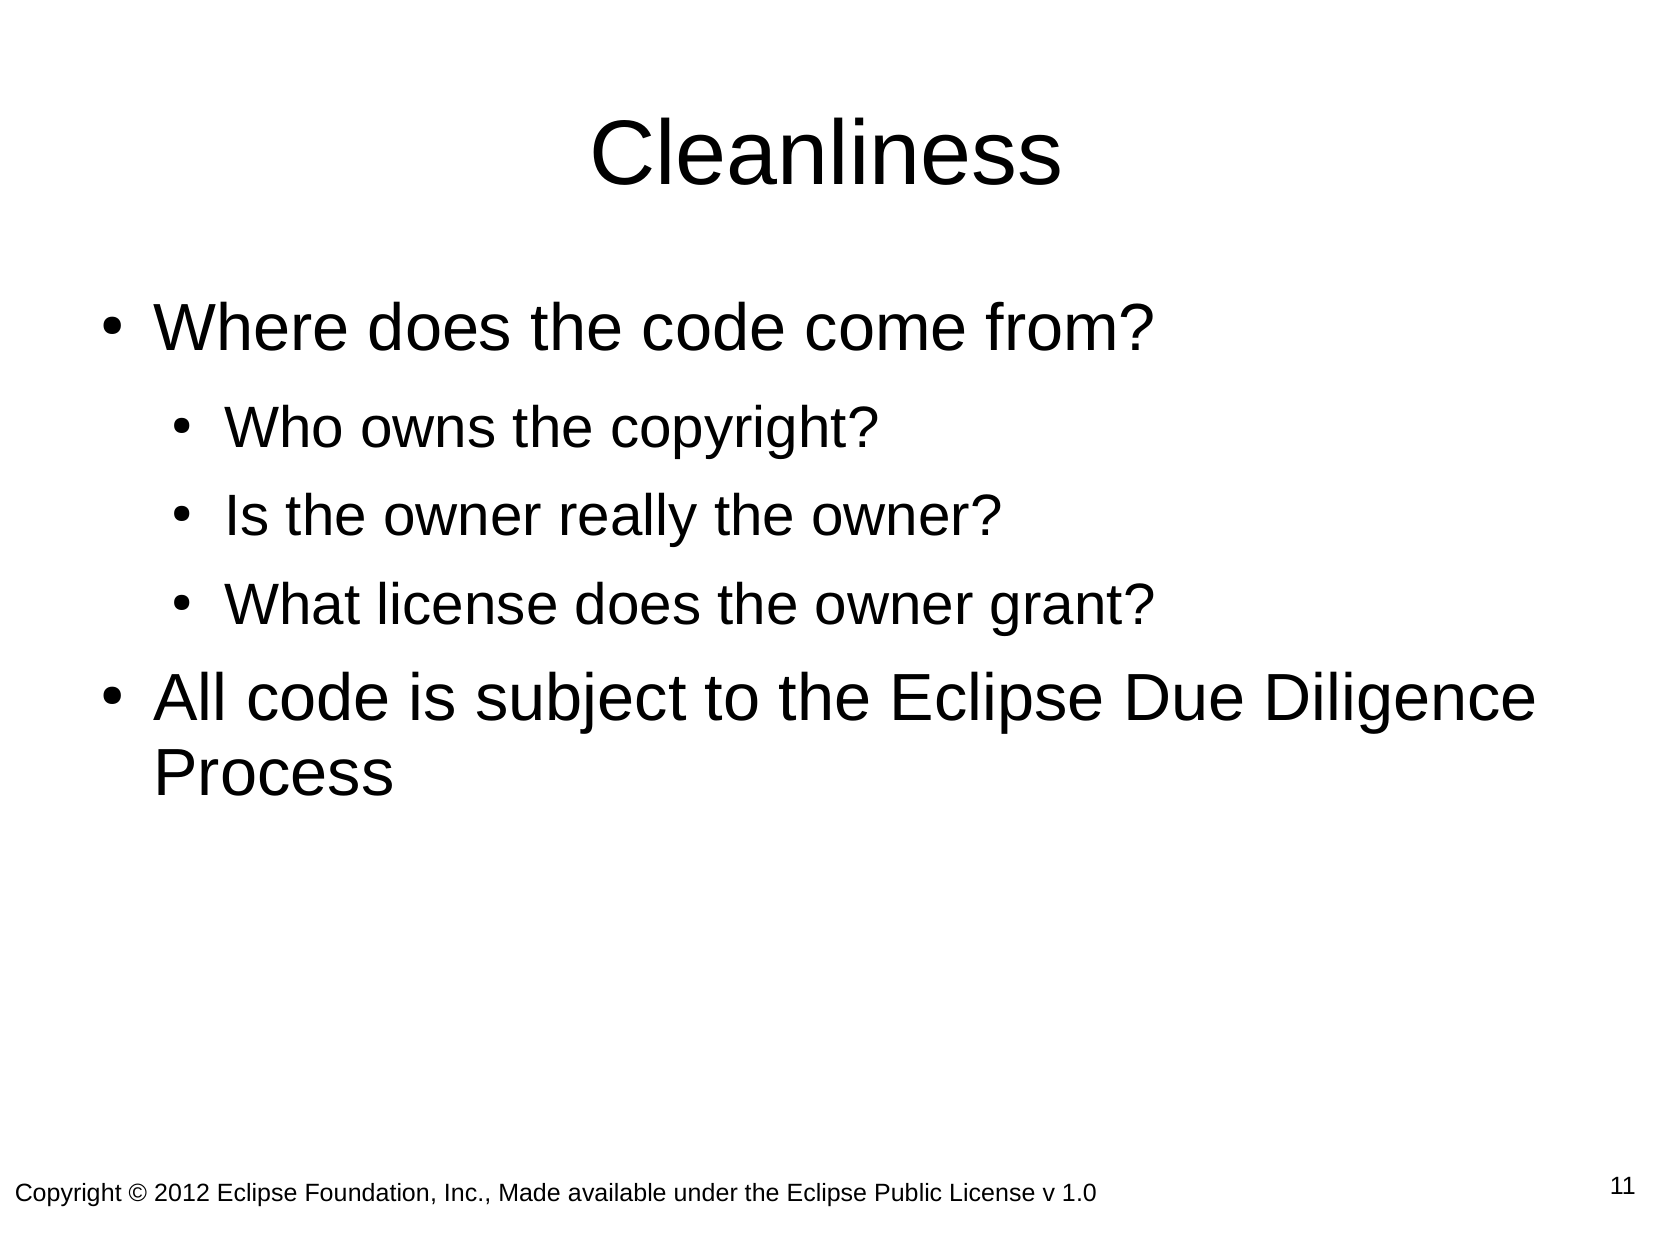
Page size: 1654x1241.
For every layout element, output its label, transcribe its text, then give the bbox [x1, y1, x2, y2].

title Cleanliness [82, 49, 1571, 257]
list Where does the code come from? Who owns the copyright? Is the owner really the owner? What license does the owner grant? All code is subject to the Eclipse Due Diligence Process [82, 290, 1571, 1109]
